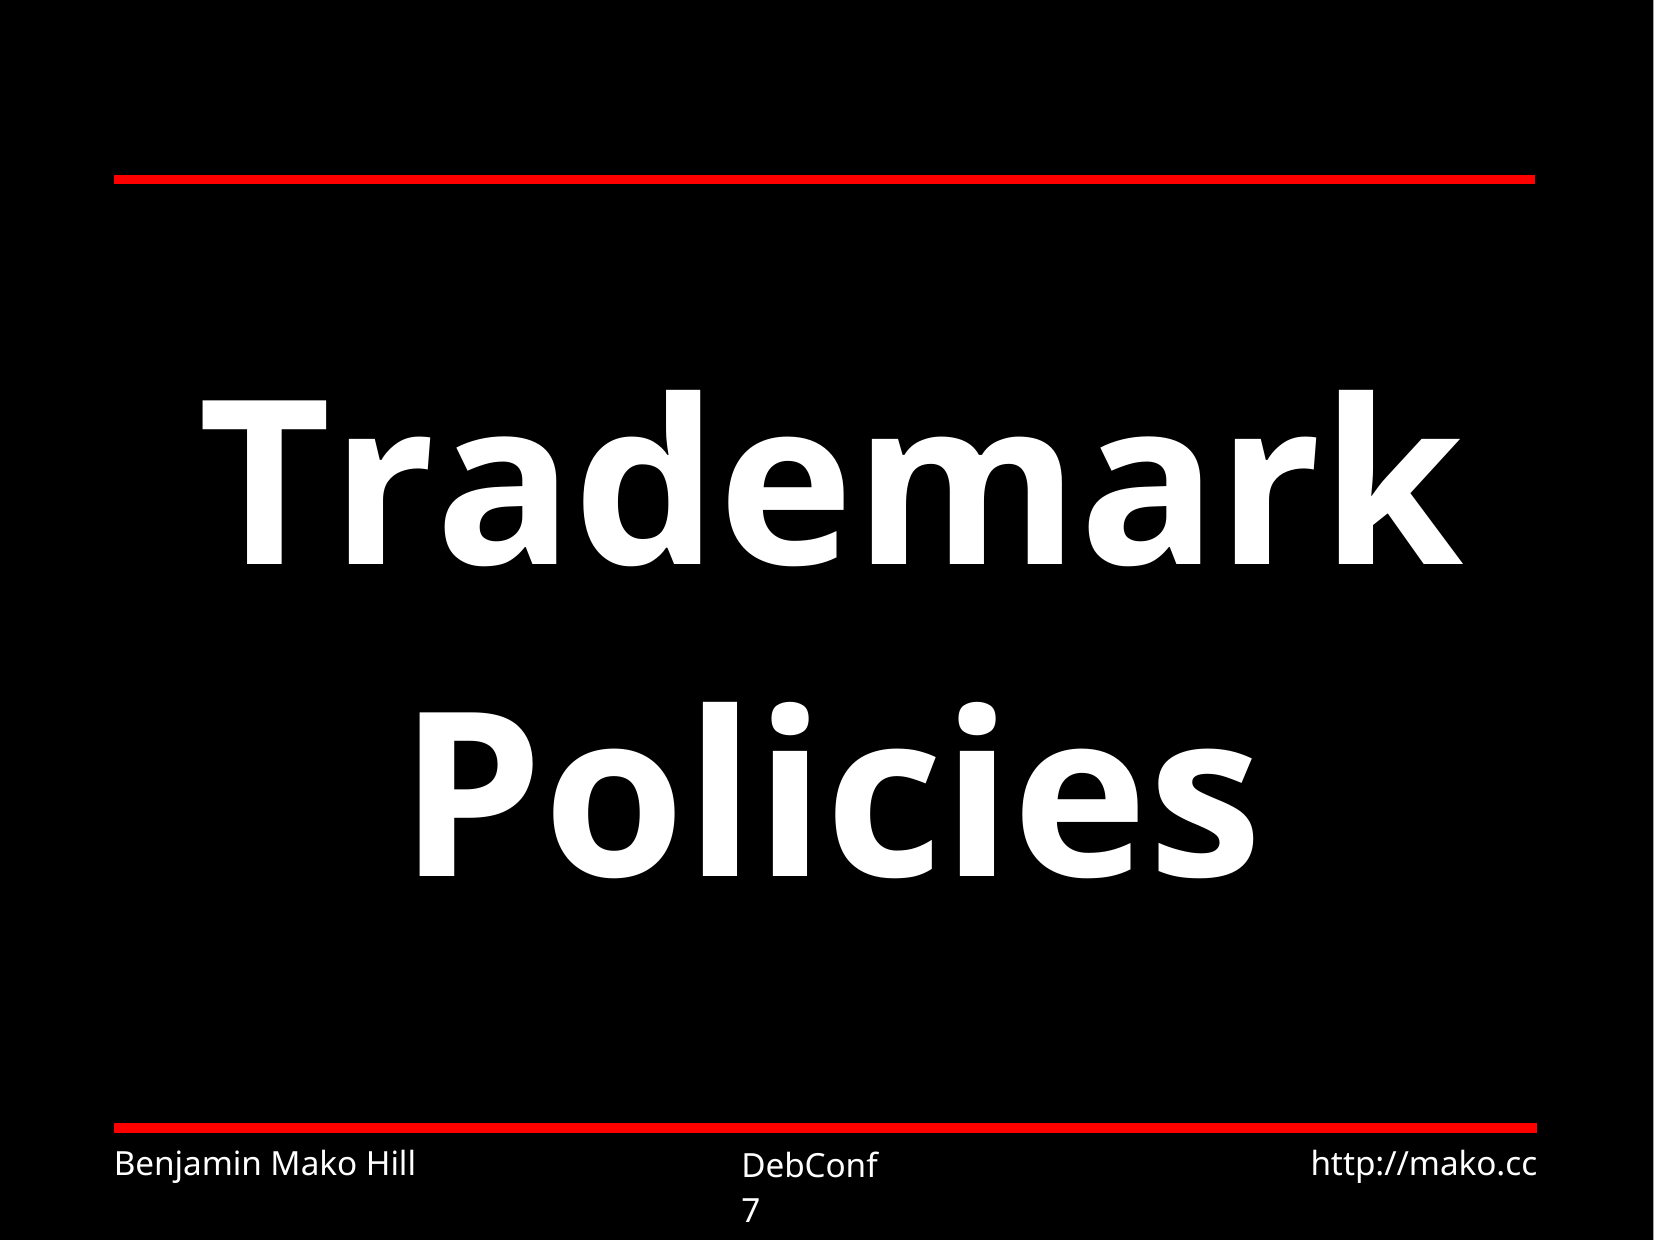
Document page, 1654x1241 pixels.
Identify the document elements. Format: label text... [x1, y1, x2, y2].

subtitle Trademark Policies [133, 213, 1530, 1051]
